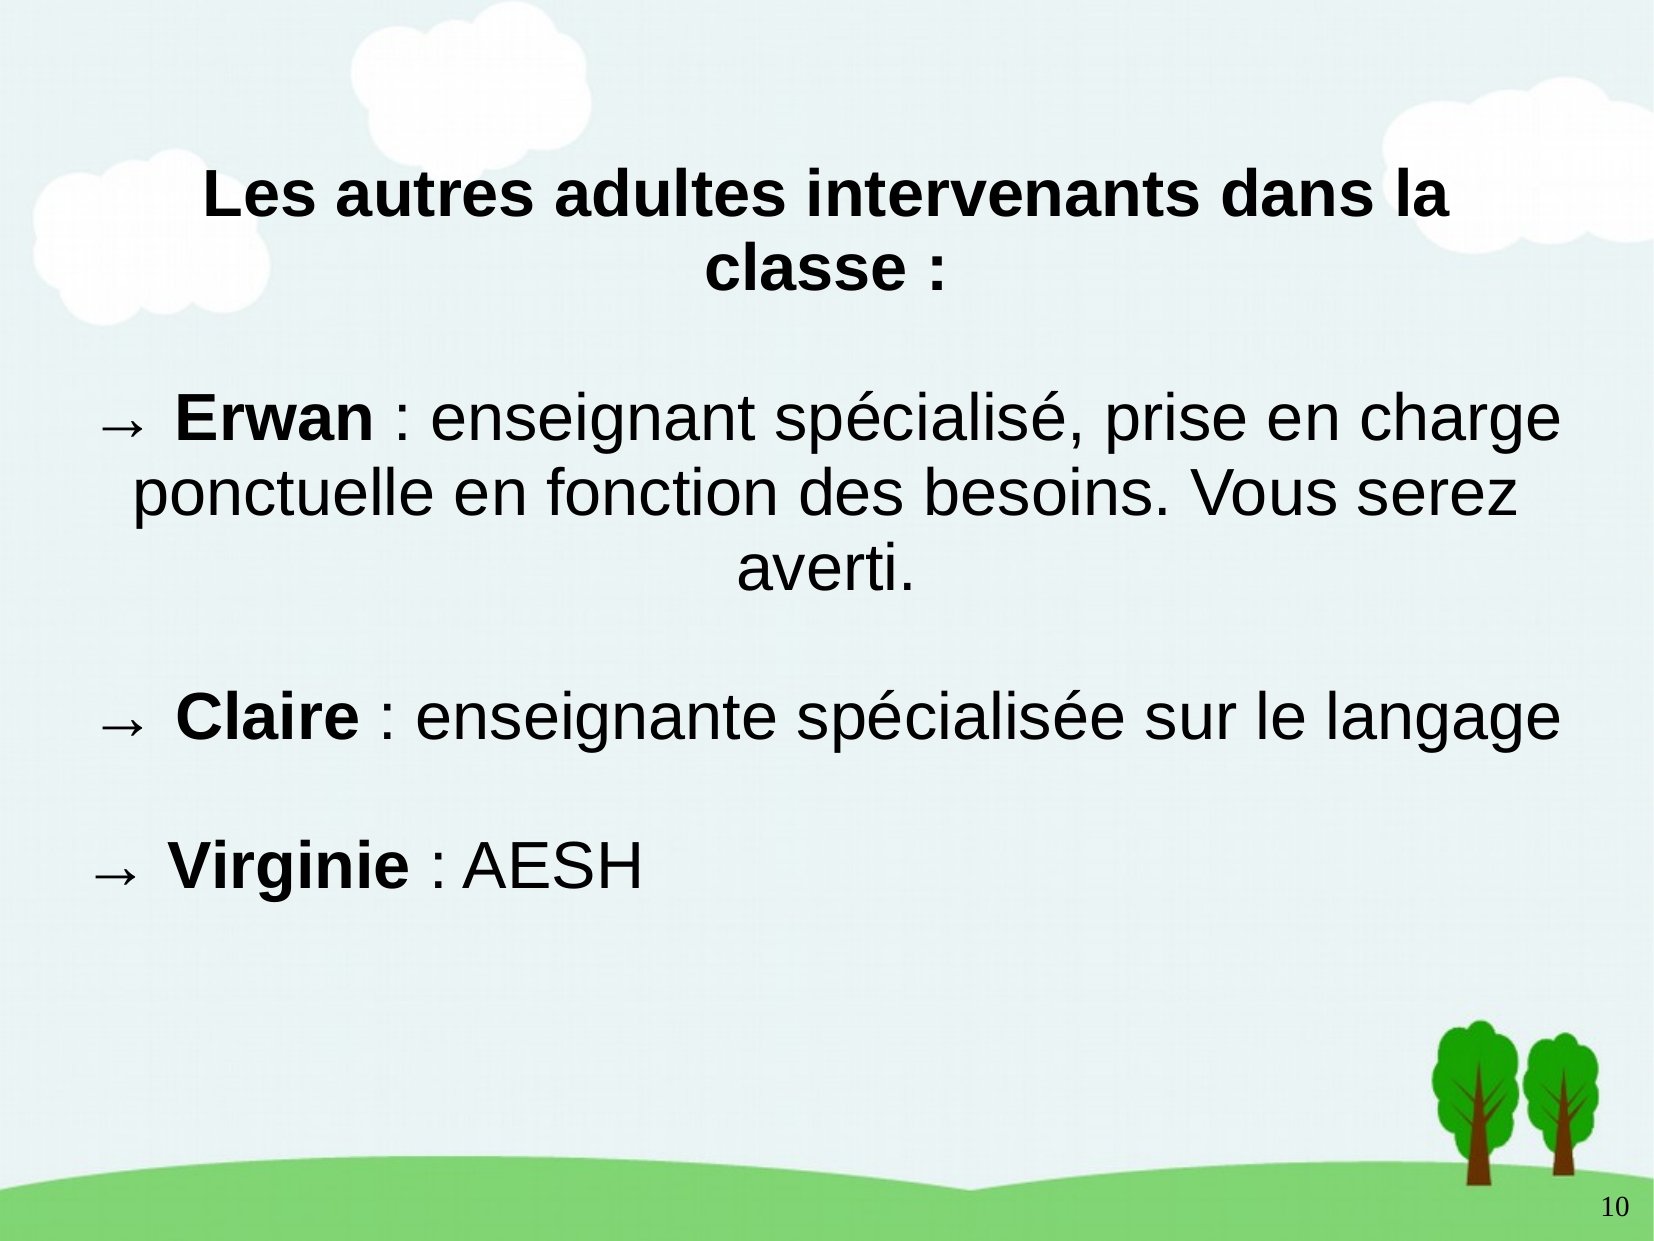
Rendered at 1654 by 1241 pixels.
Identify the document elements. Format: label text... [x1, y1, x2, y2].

subtitle Les autres adultes intervenants dans la classe : → Erwan : enseignant spécialisé, prise en charge ponctuelle en fonction des besoins. Vous serez averti. → Claire : enseignante spécialisée sur le langage → Virginie : AESH [82, 49, 1571, 1010]
picture [0, 0, 1654, 1241]
